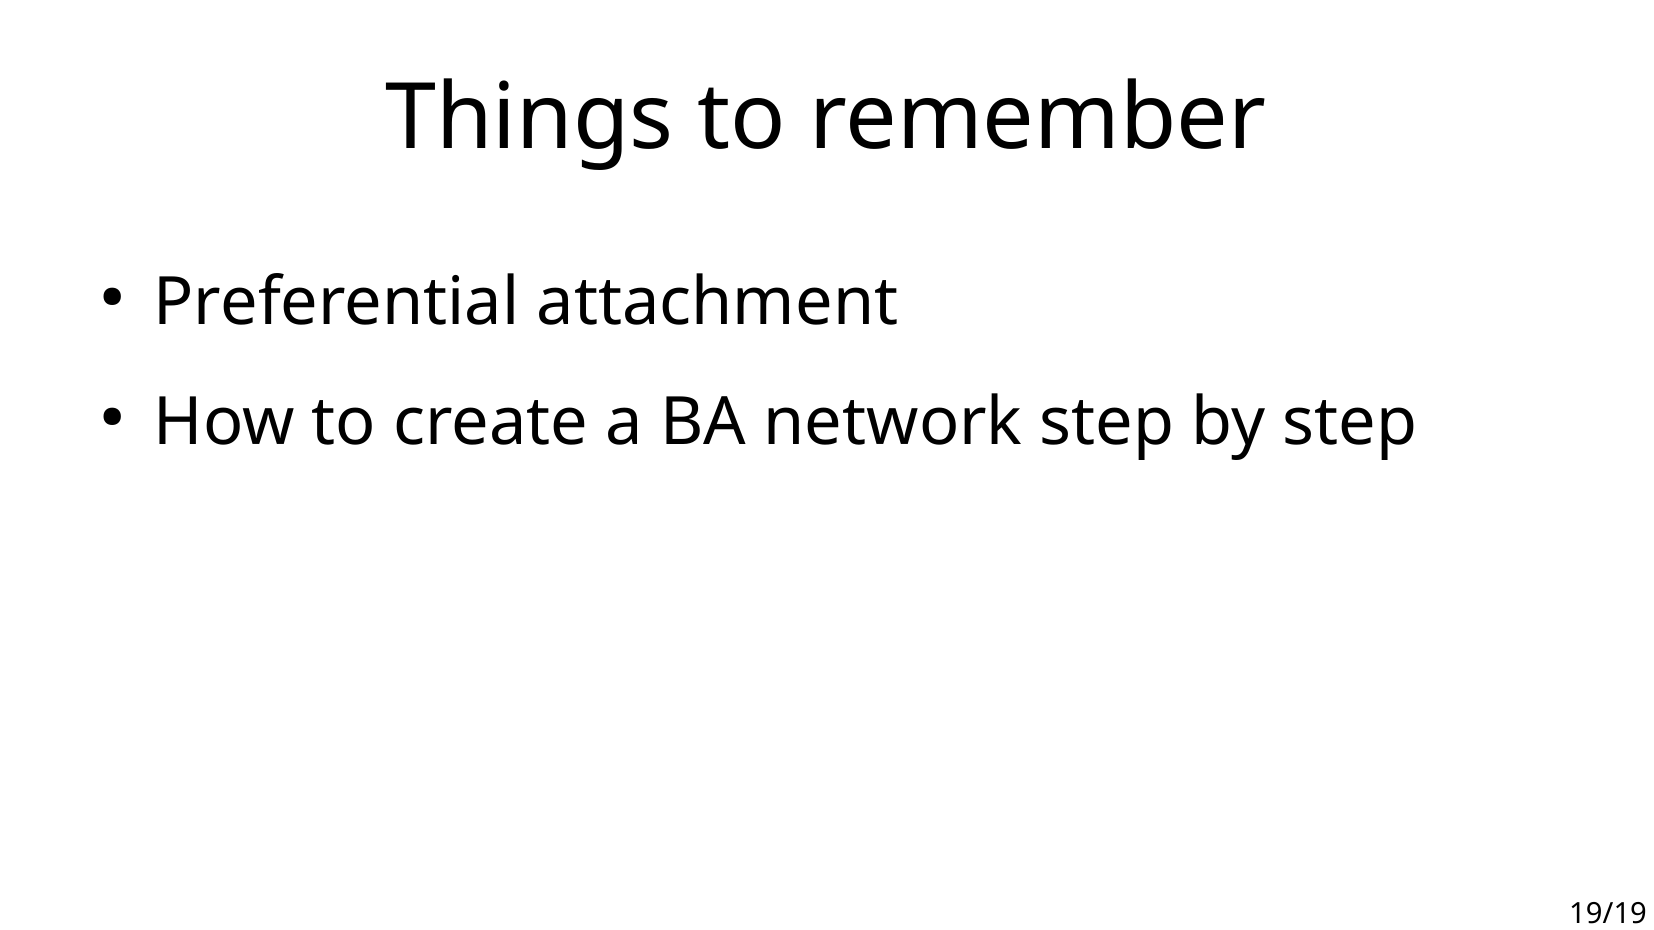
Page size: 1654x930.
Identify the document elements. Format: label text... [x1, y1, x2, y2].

list Preferential attachment How to create a BA network step by step [82, 252, 1571, 793]
title Things to remember [82, 1, 1571, 225]
